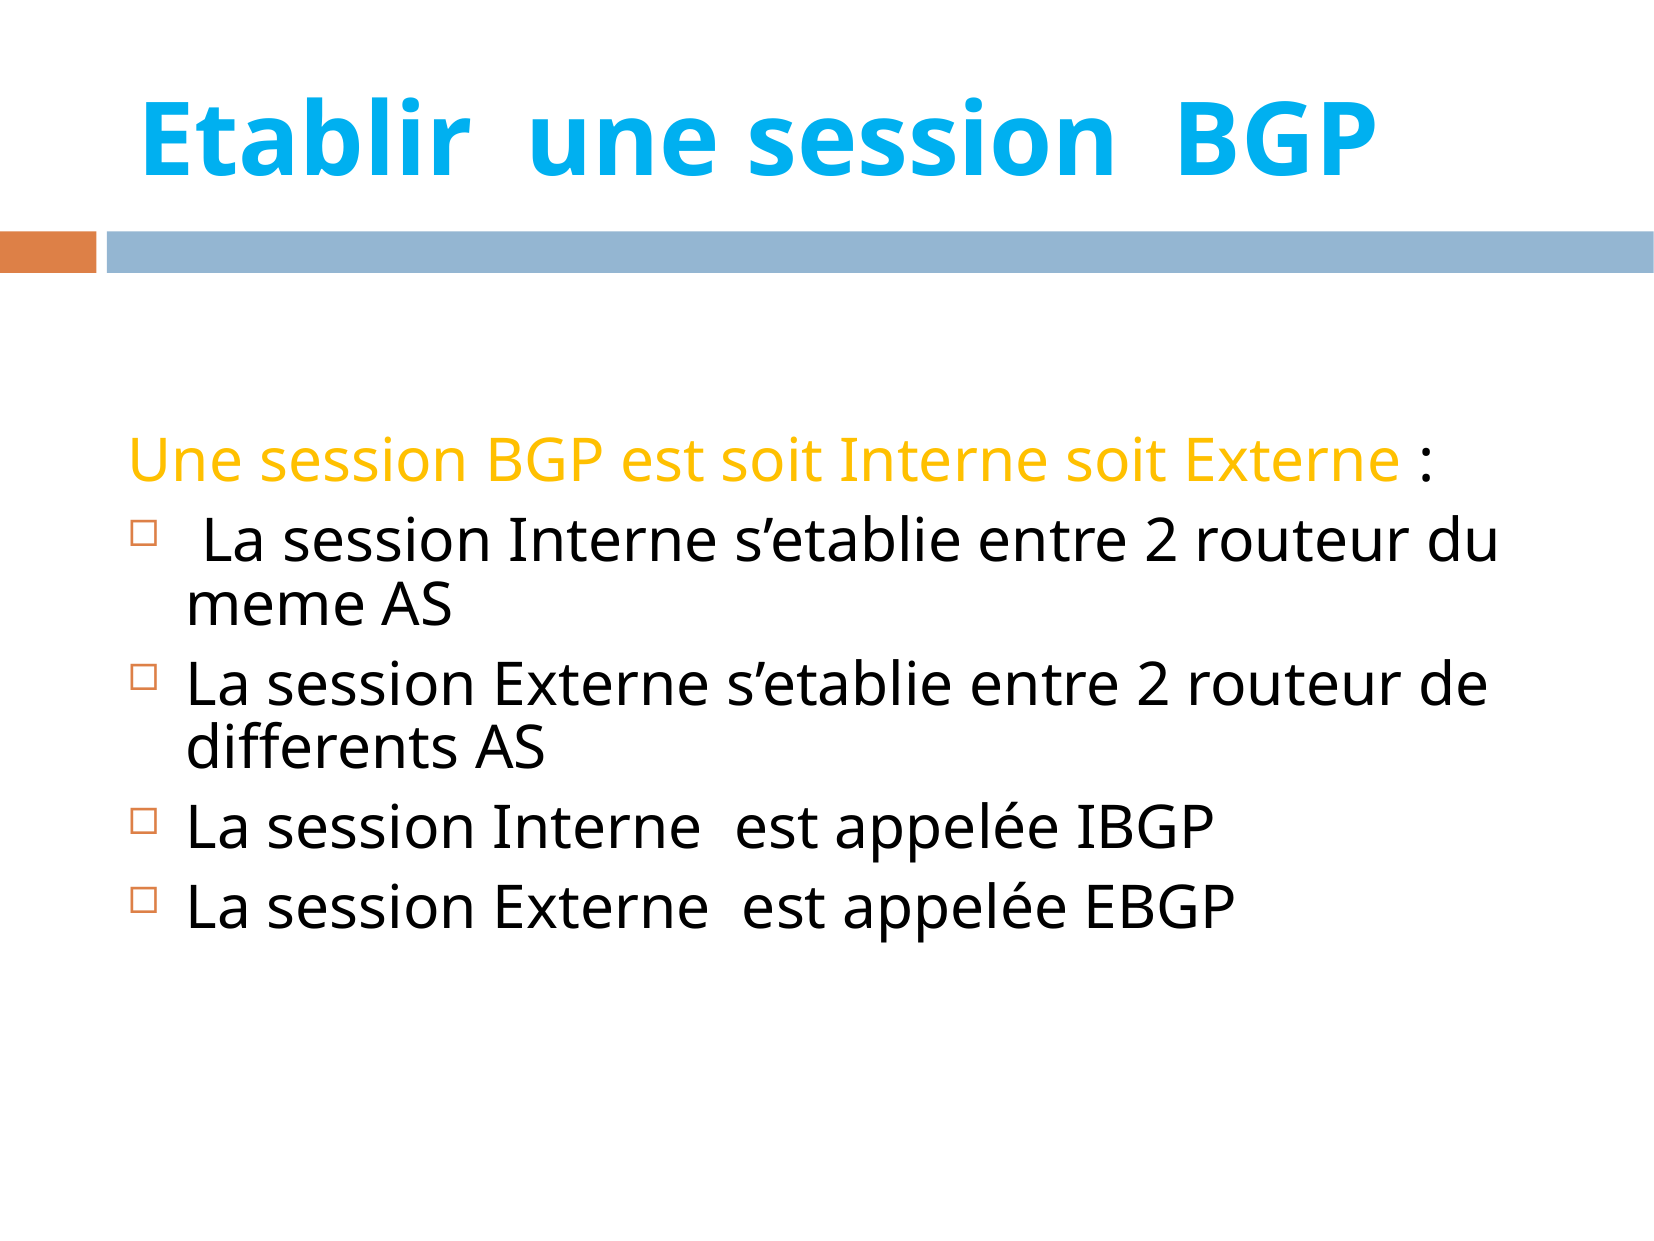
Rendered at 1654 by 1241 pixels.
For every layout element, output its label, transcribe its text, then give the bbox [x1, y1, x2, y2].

list Une session BGP est soit Interne soit Externe : La session Interne s’etablie entre 2 routeur du meme AS La session Externe s’etablie entre 2 routeur de differents AS La session Interne est appelée IBGP La session Externe est appelée EBGP [114, 257, 1548, 1099]
title Etablir une session BGP [123, 41, 1530, 249]
